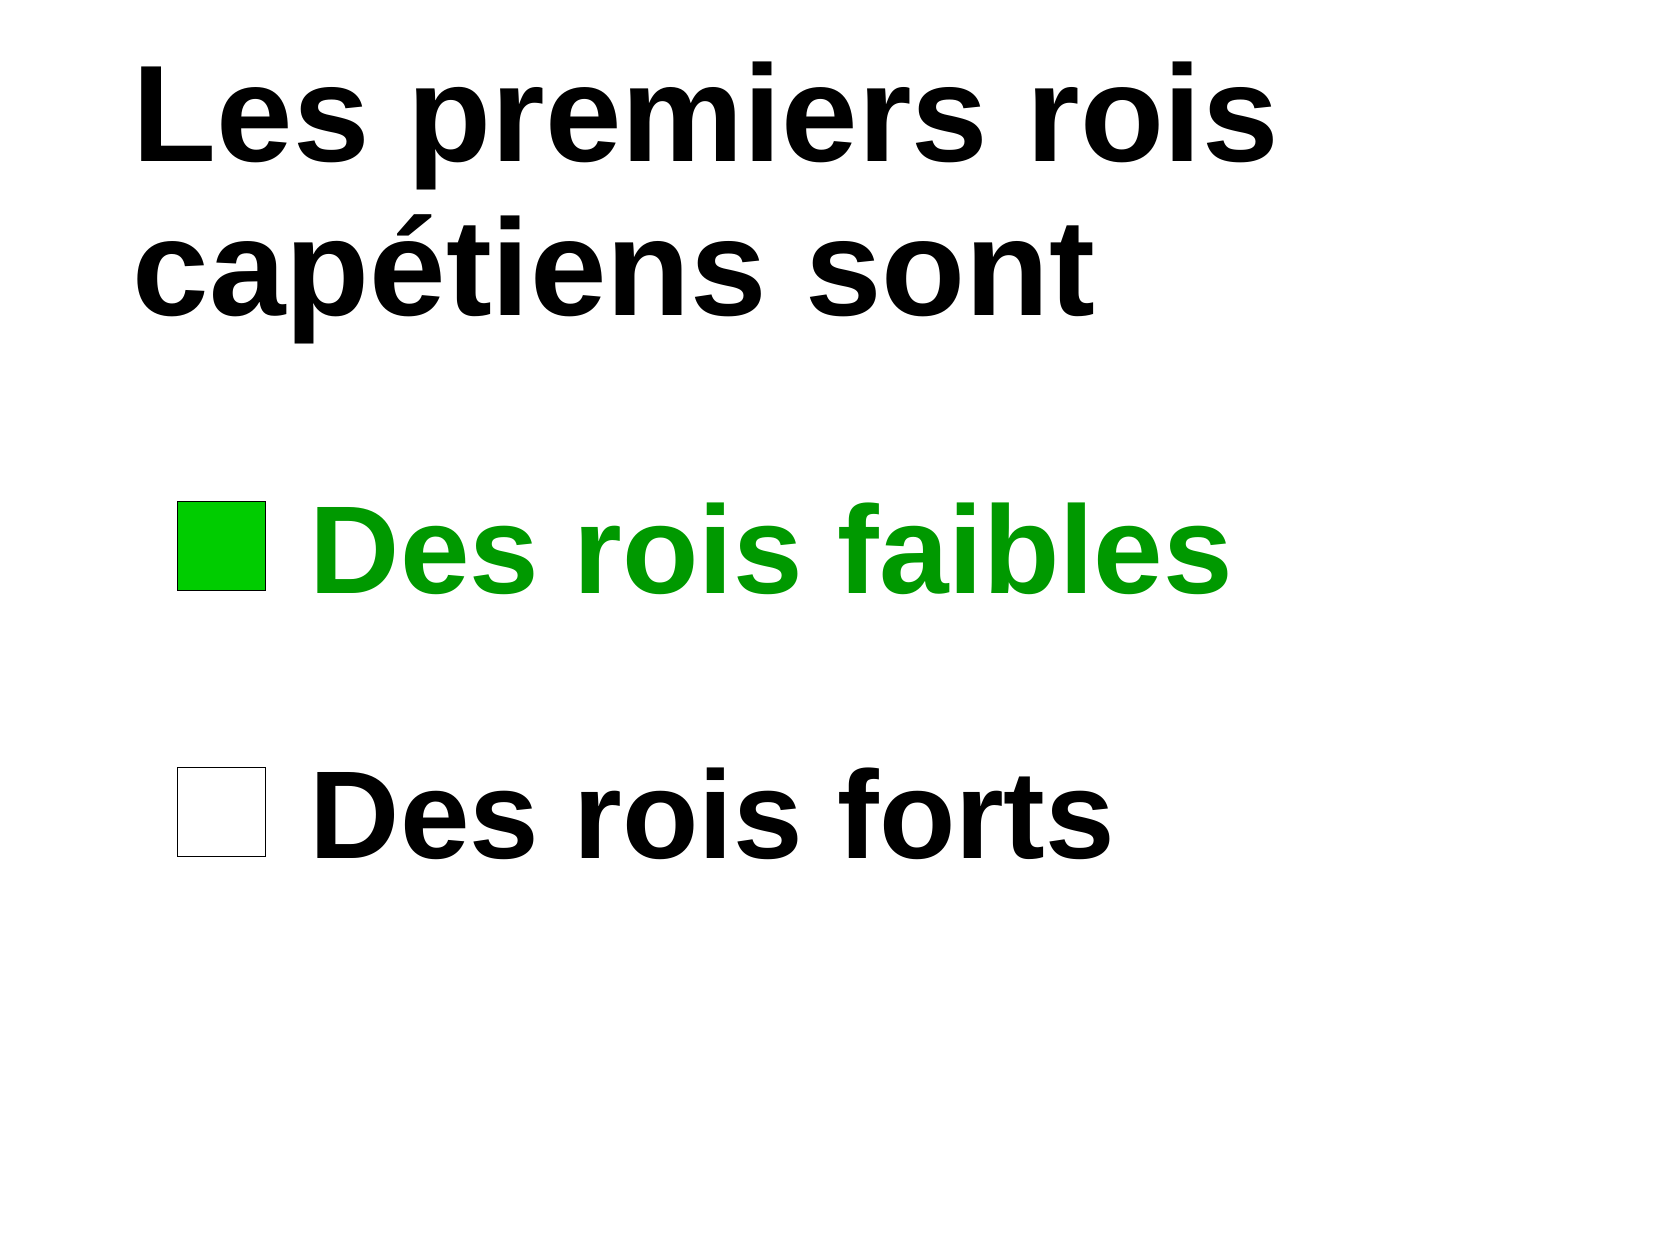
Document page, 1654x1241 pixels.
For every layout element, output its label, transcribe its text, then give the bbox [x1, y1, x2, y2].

text_box Des rois faibles [295, 472, 1565, 680]
text_box Des rois forts [295, 738, 1565, 945]
text_box [177, 501, 266, 591]
text_box Les premiers rois capétiens sont [118, 29, 1654, 352]
